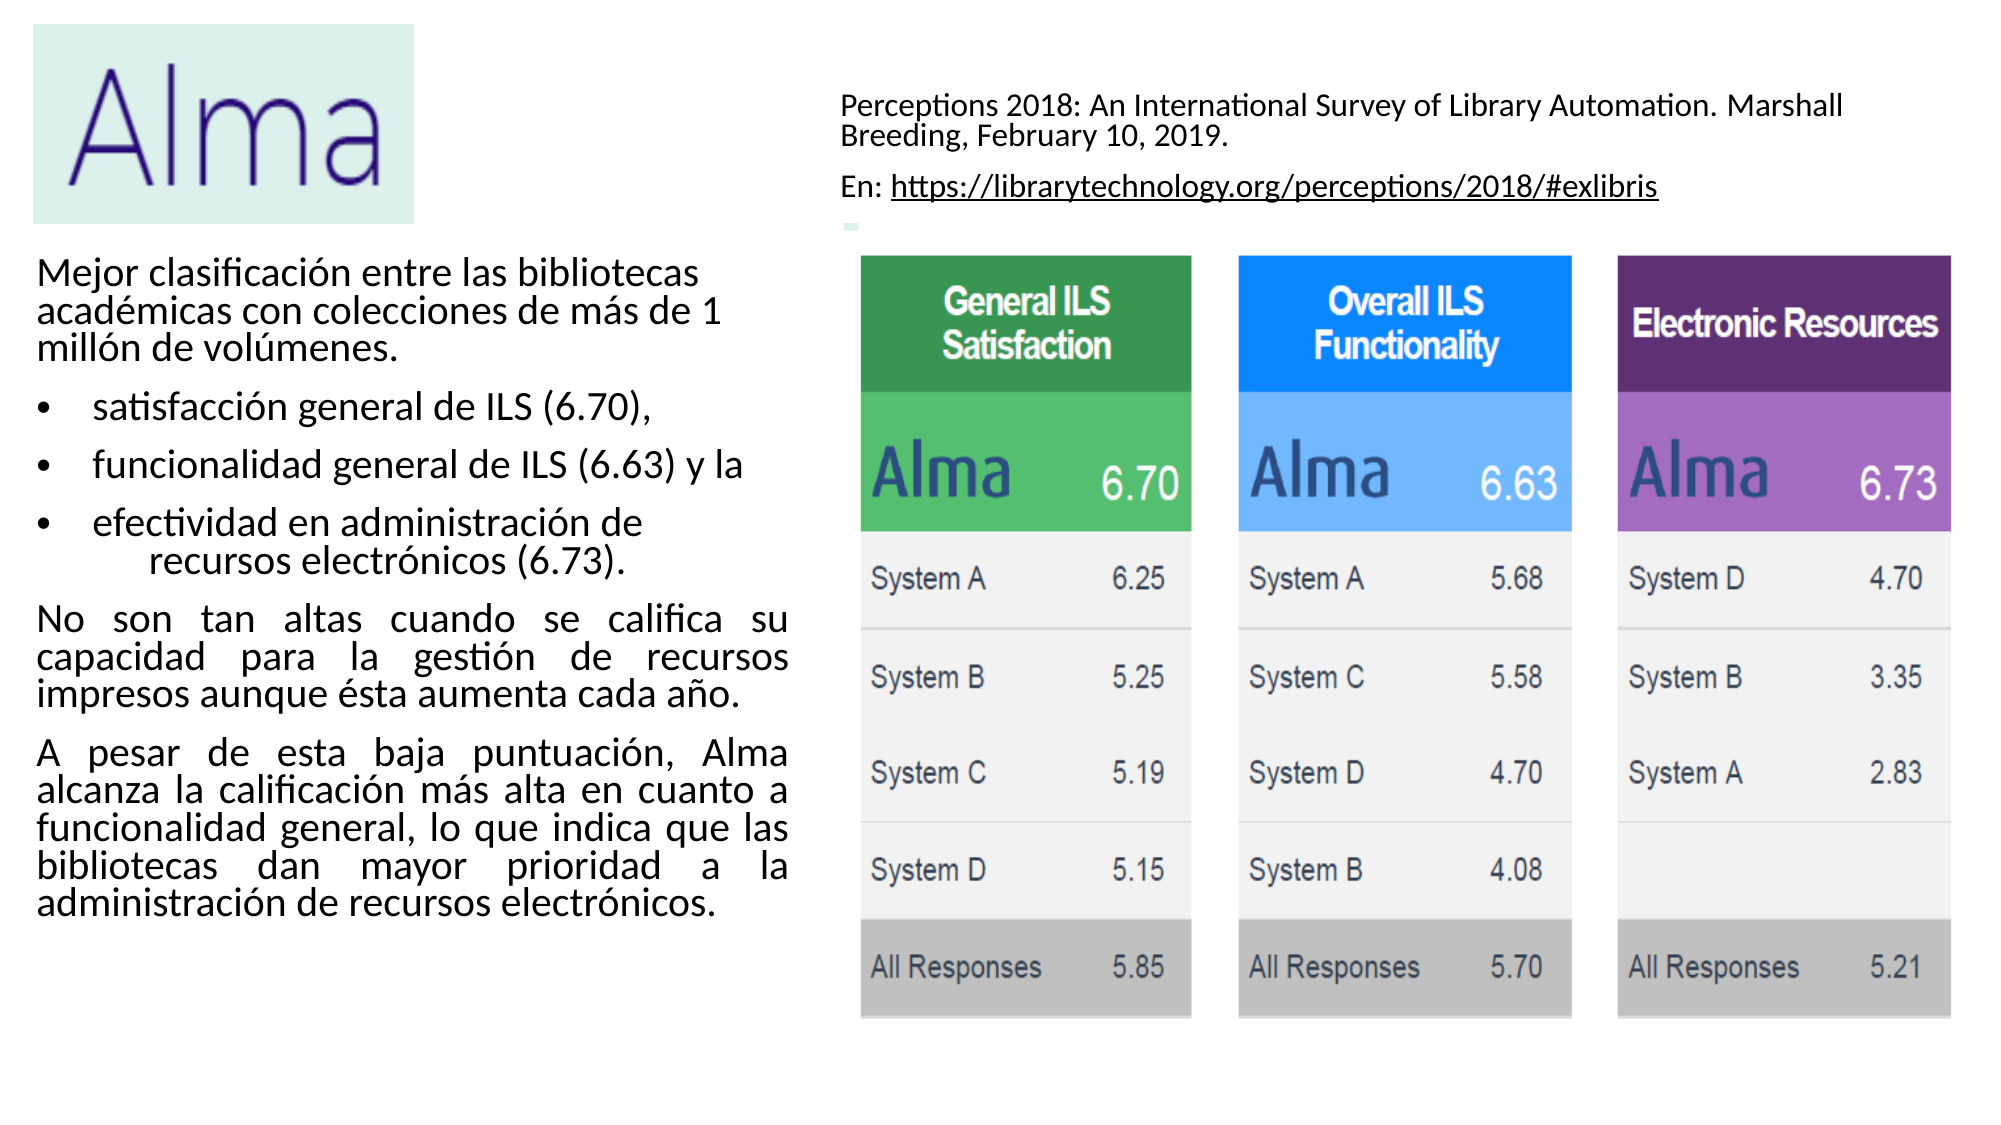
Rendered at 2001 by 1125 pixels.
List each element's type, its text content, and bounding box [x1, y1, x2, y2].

picture [844, 223, 1962, 1031]
picture [33, 24, 414, 224]
list Perceptions 2018: An International Survey of Library Automation. Marshall Breeding, February 10, 2019. En: https://librarytechnology.org/perceptions/2018/#exlibris [825, 85, 1981, 1059]
list Mejor clasificación entre las bibliotecas académicas con colecciones de más de 1 millón de volúmenes. satisfacción general de ILS (6.70), funcionalidad general de ILS (6.63) y la efectividad en administración de recursos electrónicos (6.73). No son tan altas cuando se califica su capacidad para la gestión de recursos impresos aunque ésta aumenta cada año. A pesar de esta baja puntuación, Alma alcanza la calificación más alta en cuanto a funcionalidad general, lo que indica que las bibliotecas dan mayor prioridad a la administración de recursos electrónicos. [21, 249, 805, 1095]
